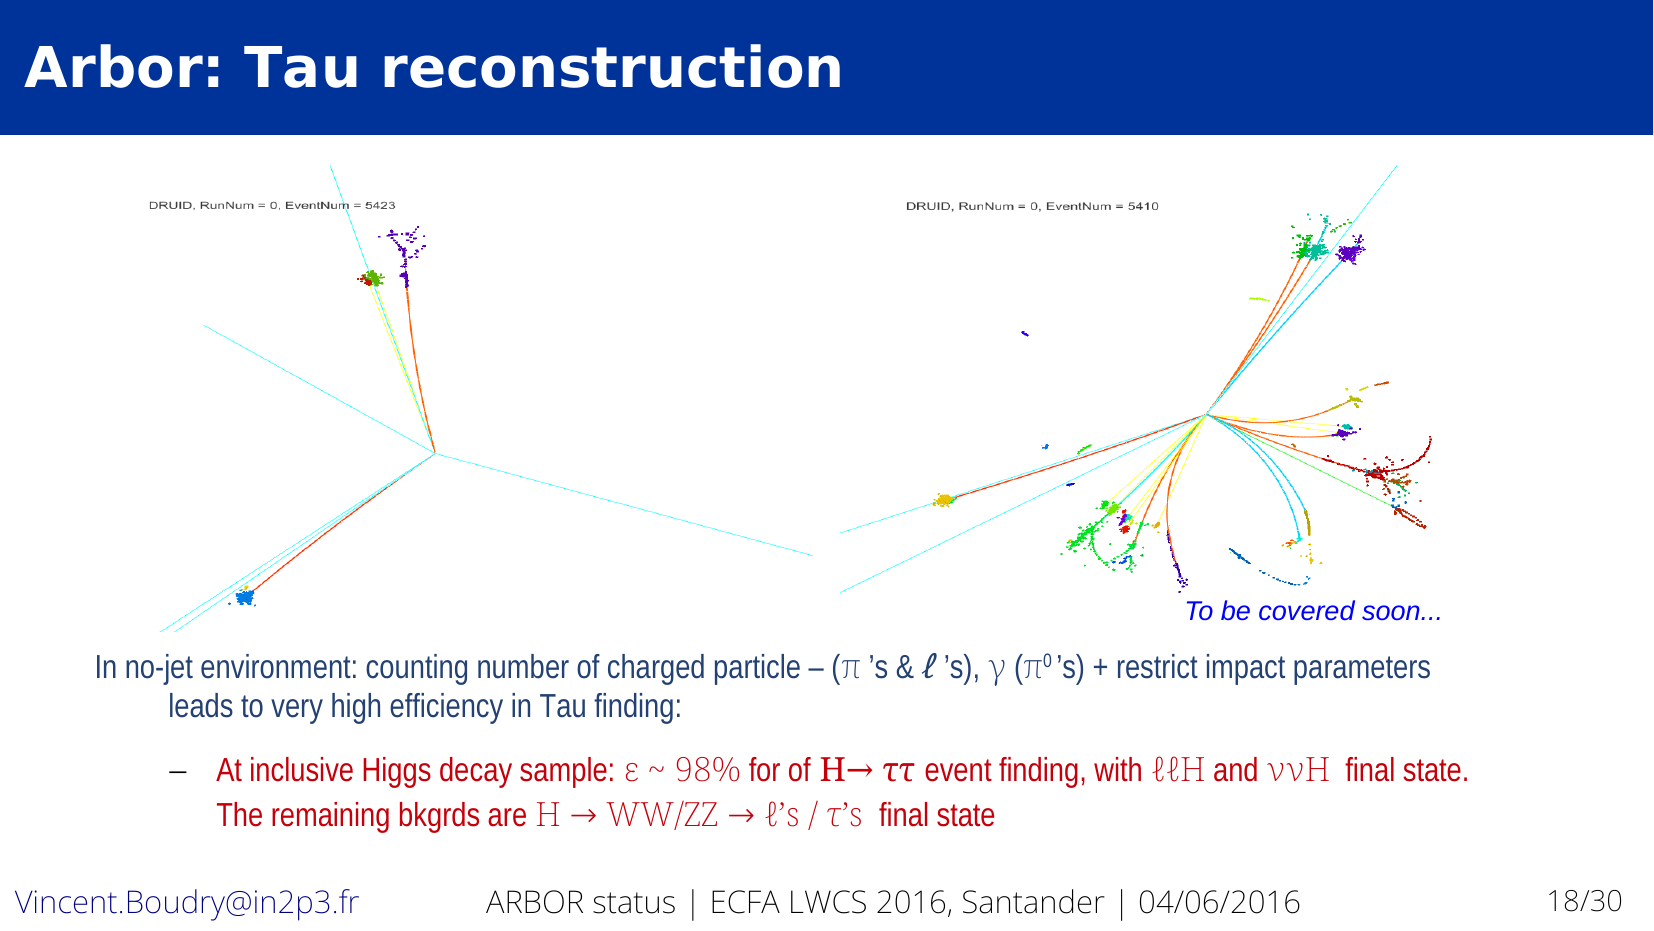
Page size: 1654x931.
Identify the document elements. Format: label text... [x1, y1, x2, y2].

picture [84, 165, 813, 632]
title Arbor: Tau reconstruction [24, 12, 1635, 124]
list In no-jet environment: counting number of charged particle – (π ’s & ℓ ’s), γ (π0 ’s) + restrict impact parameters leads to very high efficiency in Tau finding: At inclusive Higgs decay sample: ε ~ 98% for of H→ ττ event finding, with ℓℓH and ννH final state. The remaining bkgrds are H → WW/ZZ → ℓ’s / τ’s final state [94, 647, 1583, 897]
picture [840, 165, 1586, 643]
text_box To be covered soon... [1169, 588, 1460, 634]
